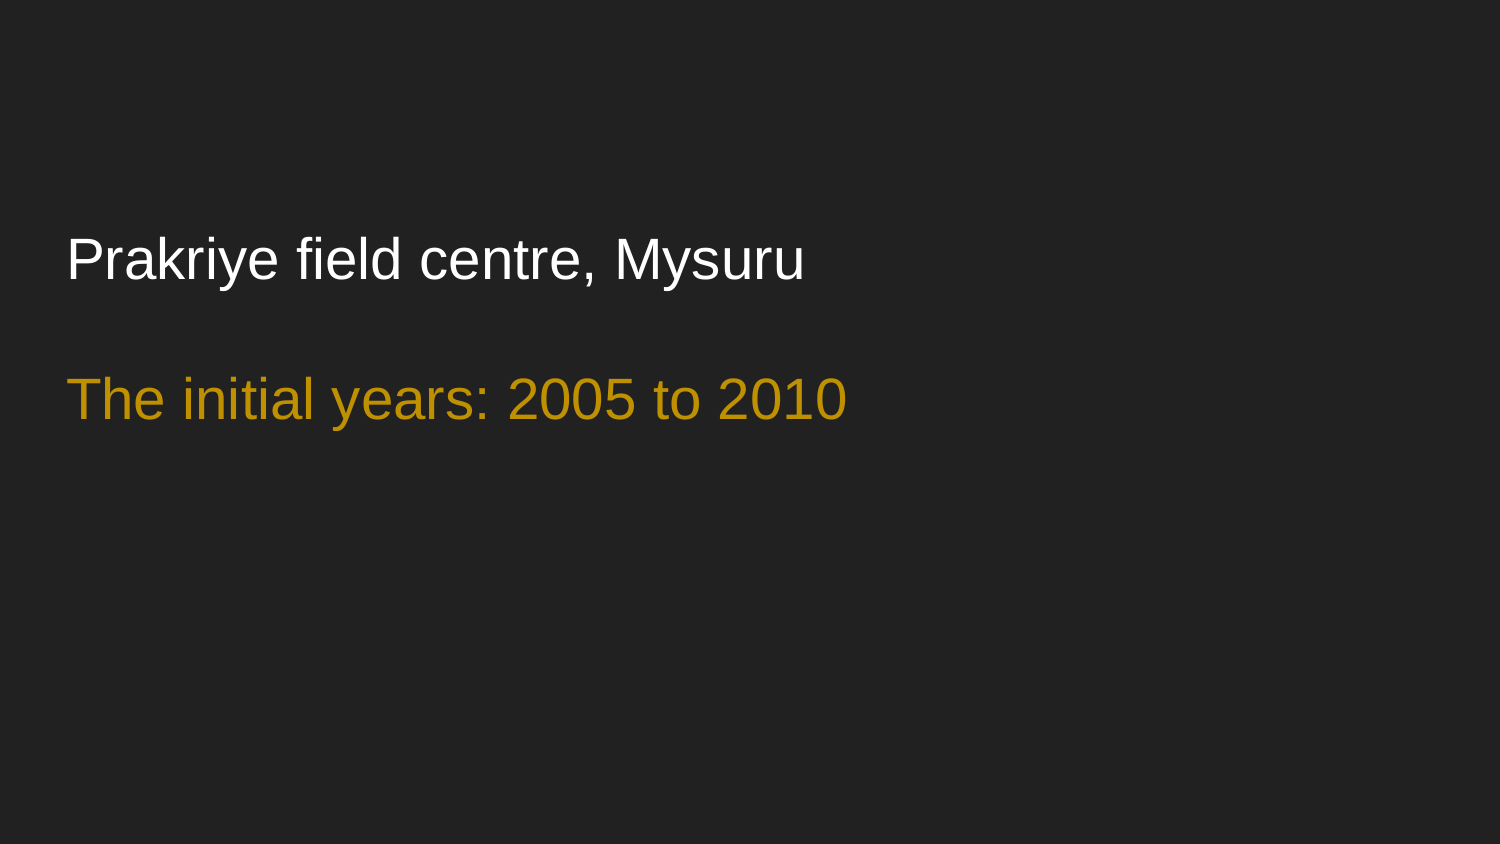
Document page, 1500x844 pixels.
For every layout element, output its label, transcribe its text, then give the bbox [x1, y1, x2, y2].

title Prakriye field centre, Mysuru The initial years: 2005 to 2010 [51, 206, 1449, 301]
